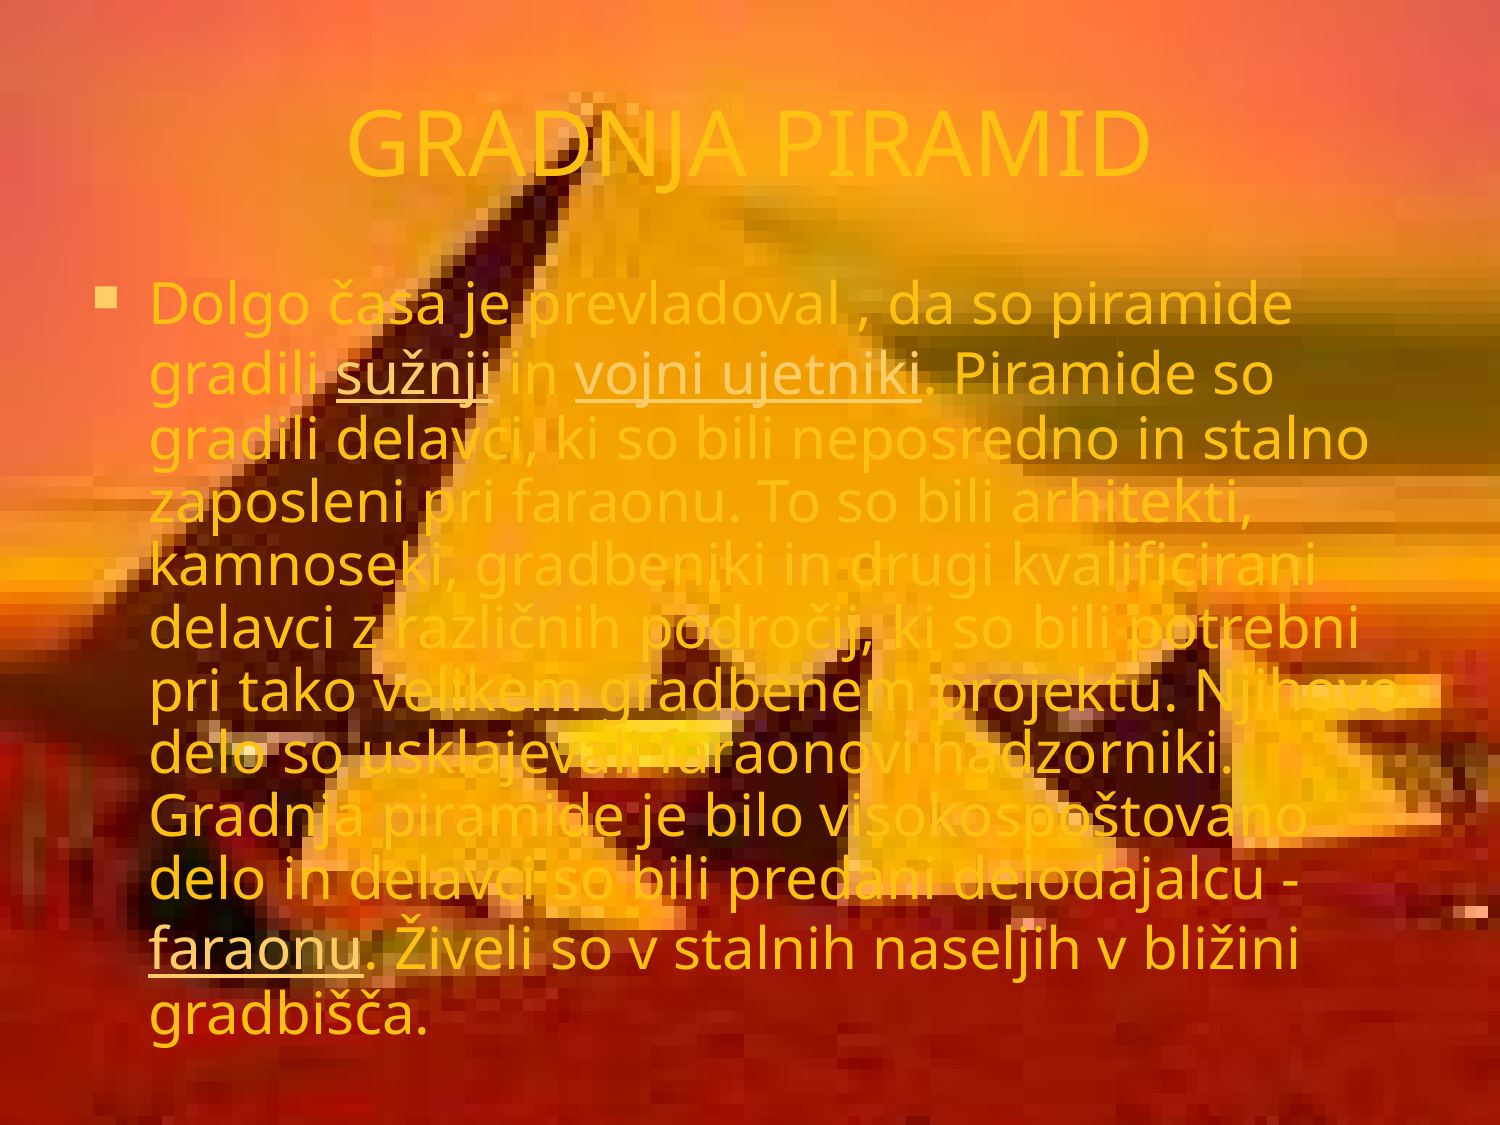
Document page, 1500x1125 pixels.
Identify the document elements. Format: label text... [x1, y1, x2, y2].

title GRADNJA PIRAMID [75, 45, 1425, 234]
picture [0, 0, 1500, 1125]
list Dolgo časa je prevladoval , da so piramide gradili sužnji in vojni ujetniki. Piramide so gradili delavci, ki so bili neposredno in stalno zaposleni pri faraonu. To so bili arhitekti, kamnoseki, gradbeniki in drugi kvalificirani delavci z različnih področij, ki so bili potrebni pri tako velikem gradbenem projektu. Njihovo delo so usklajevali faraonovi nadzorniki. Gradnja piramide je bilo visokospoštovano delo in delavci so bili predani delodajalcu - faraonu. Živeli so v stalnih naseljih v bližini gradbišča. [76, 267, 1427, 1011]
